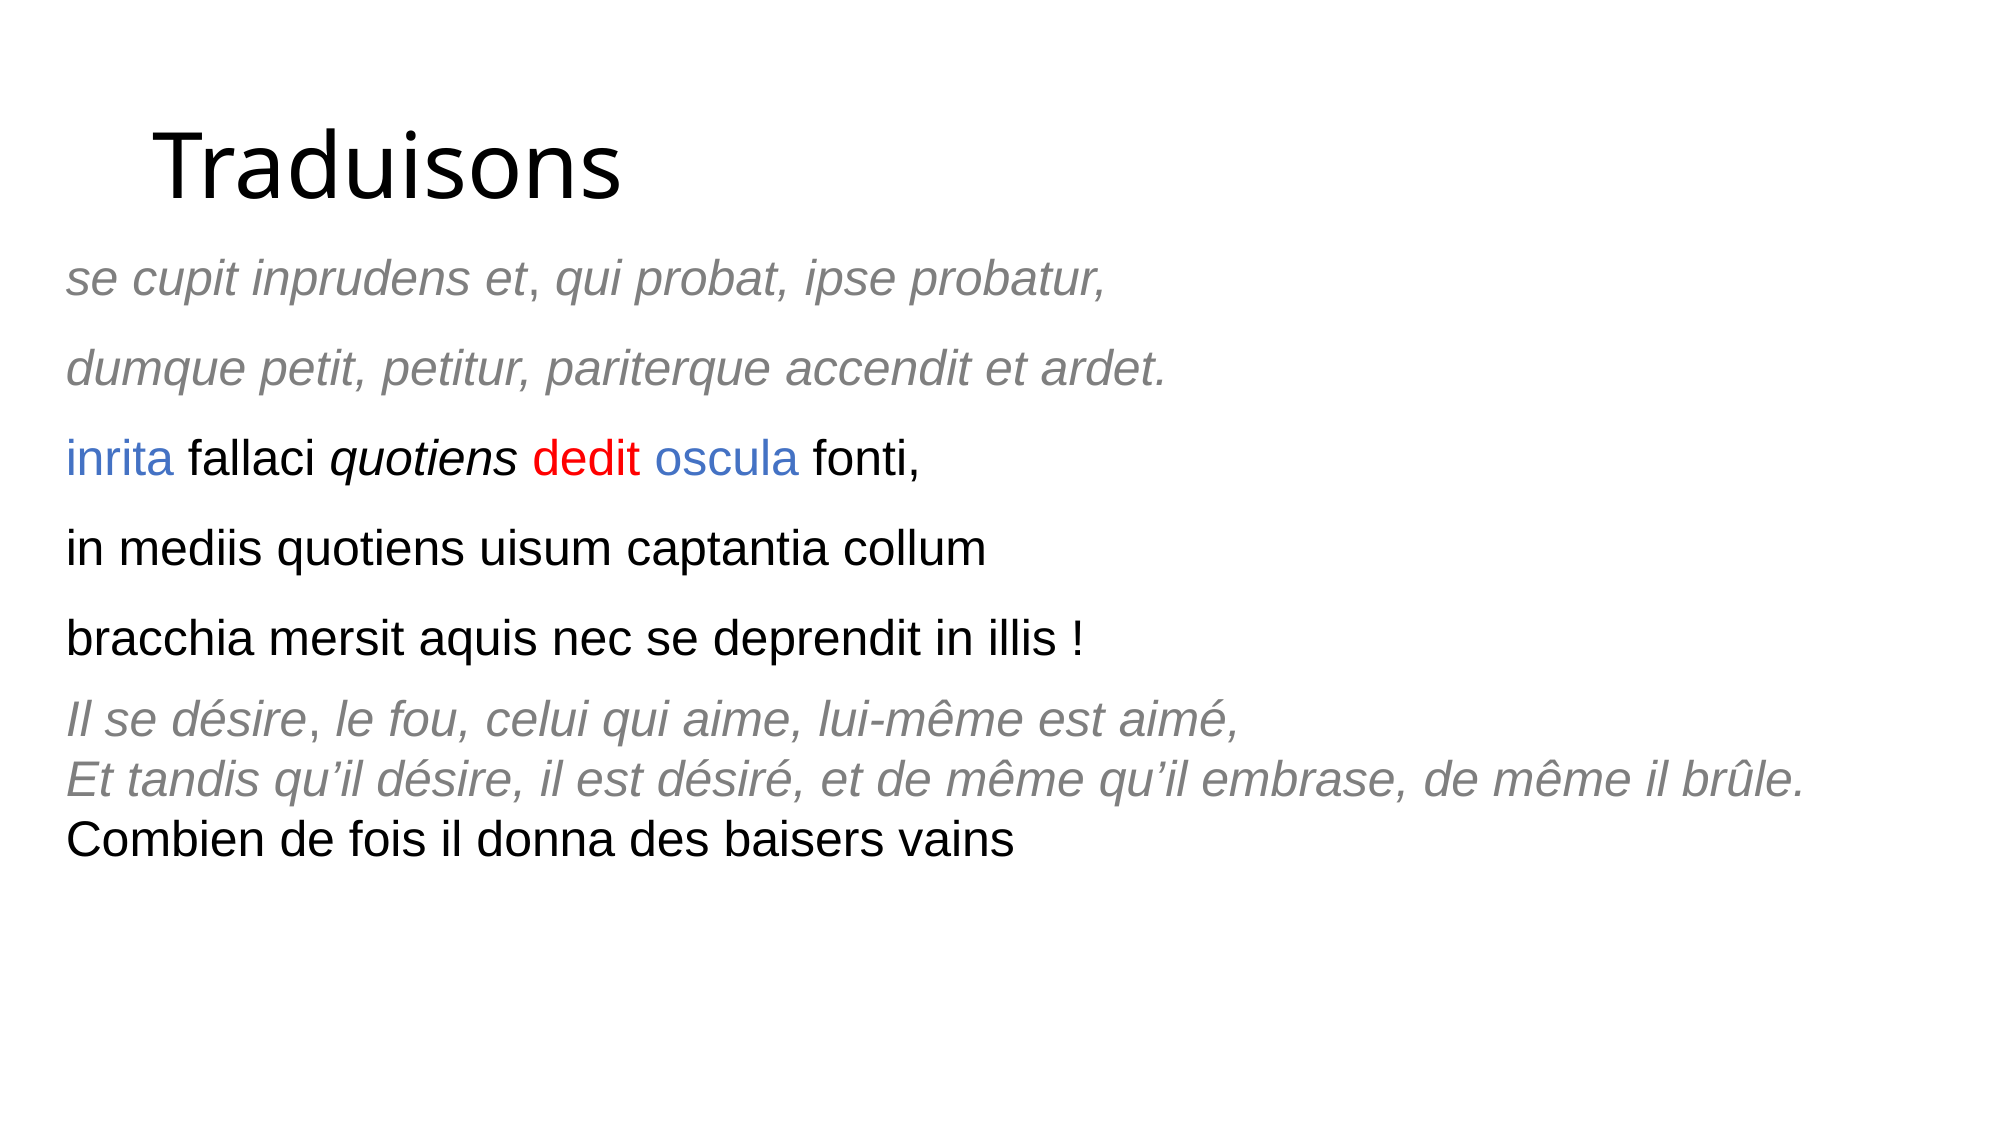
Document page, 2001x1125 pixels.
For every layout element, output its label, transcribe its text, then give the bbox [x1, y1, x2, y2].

list se cupit inprudens et, qui probat, ipse probatur, dumque petit, petitur, pariterque accendit et ardet. inrita fallaci quotiens dedit oscula fonti, in mediis quotiens uisum captantia collum bracchia mersit aquis nec se deprendit in illis ! Il se désire, le fou, celui qui aime, lui-même est aimé, Et tandis qu’il désire, il est désiré, et de même qu’il embrase, de même il brûle. Combien de fois il donna des baisers vains [50, 207, 2000, 1083]
title Traduisons [137, 59, 1863, 207]
